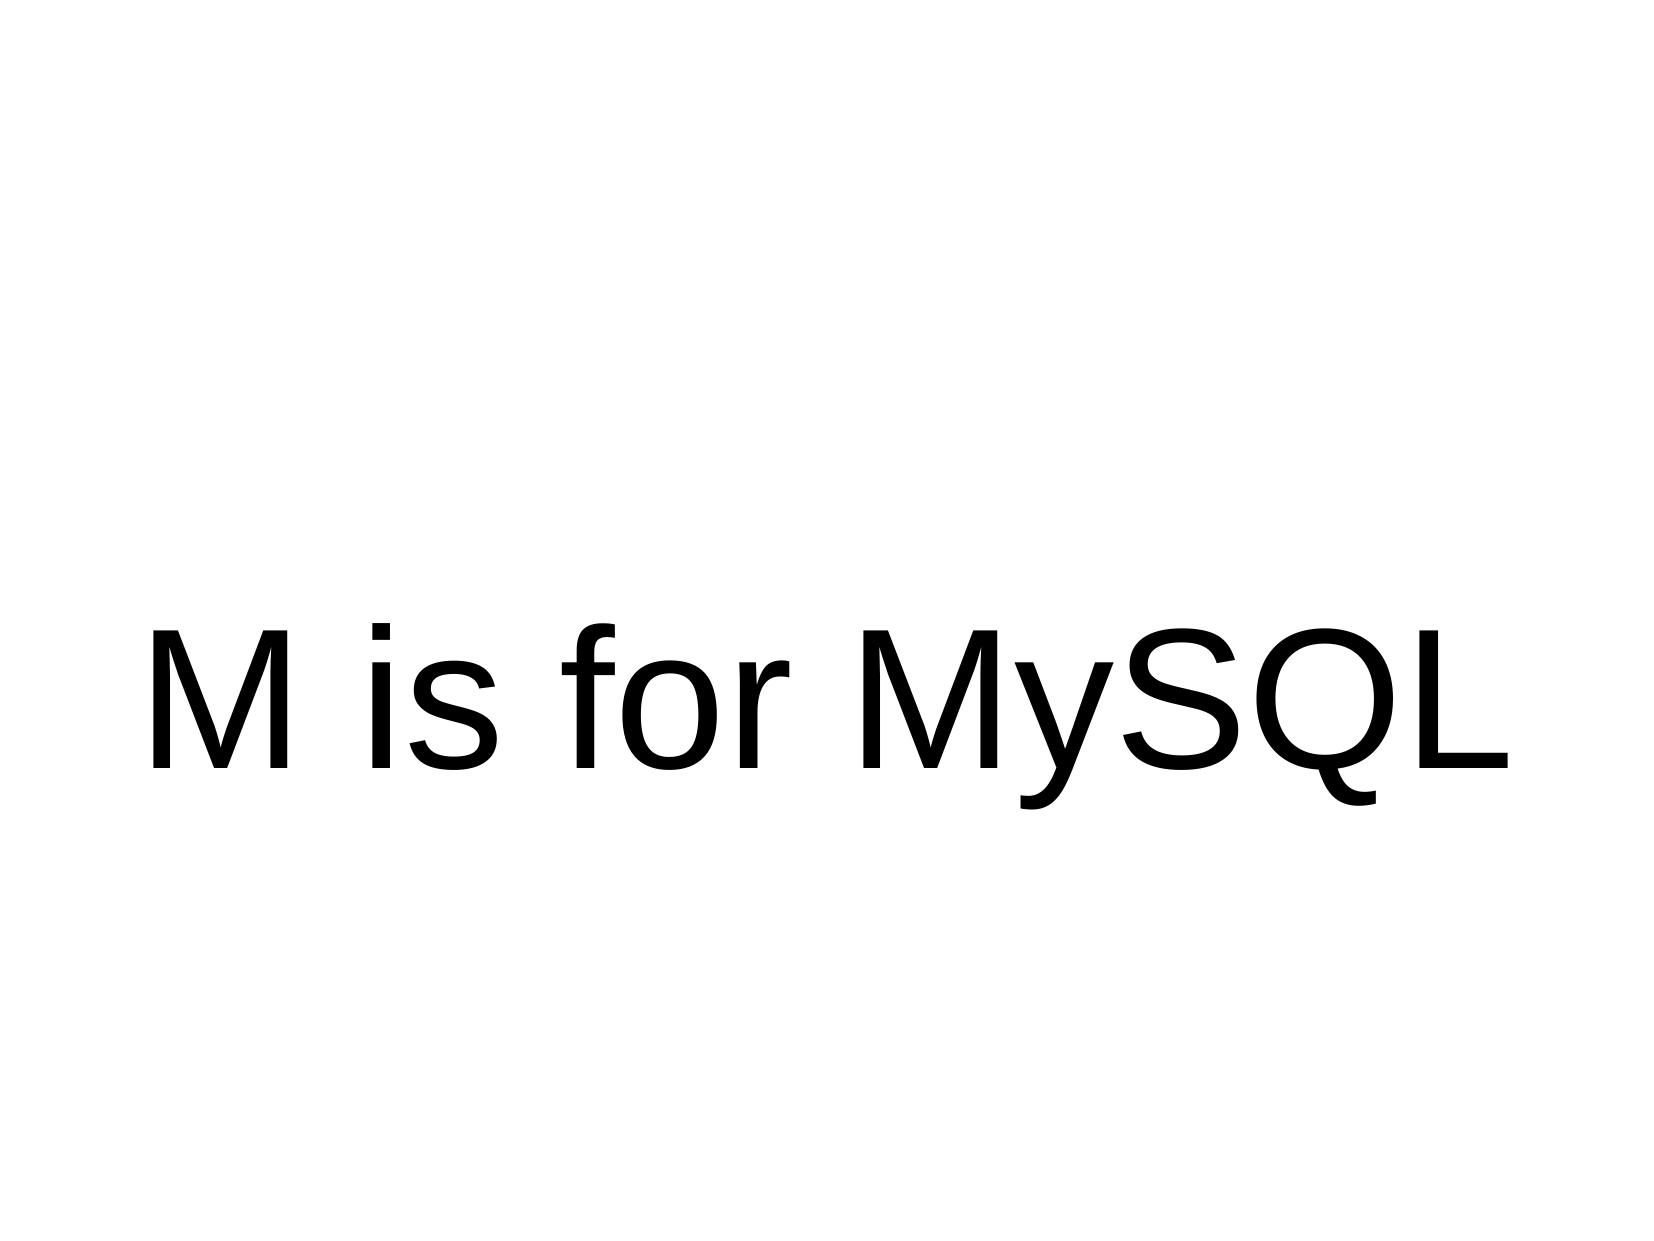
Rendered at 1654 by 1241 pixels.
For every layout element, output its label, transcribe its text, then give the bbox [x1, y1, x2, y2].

subtitle M is for MySQL [82, 297, 1571, 1102]
